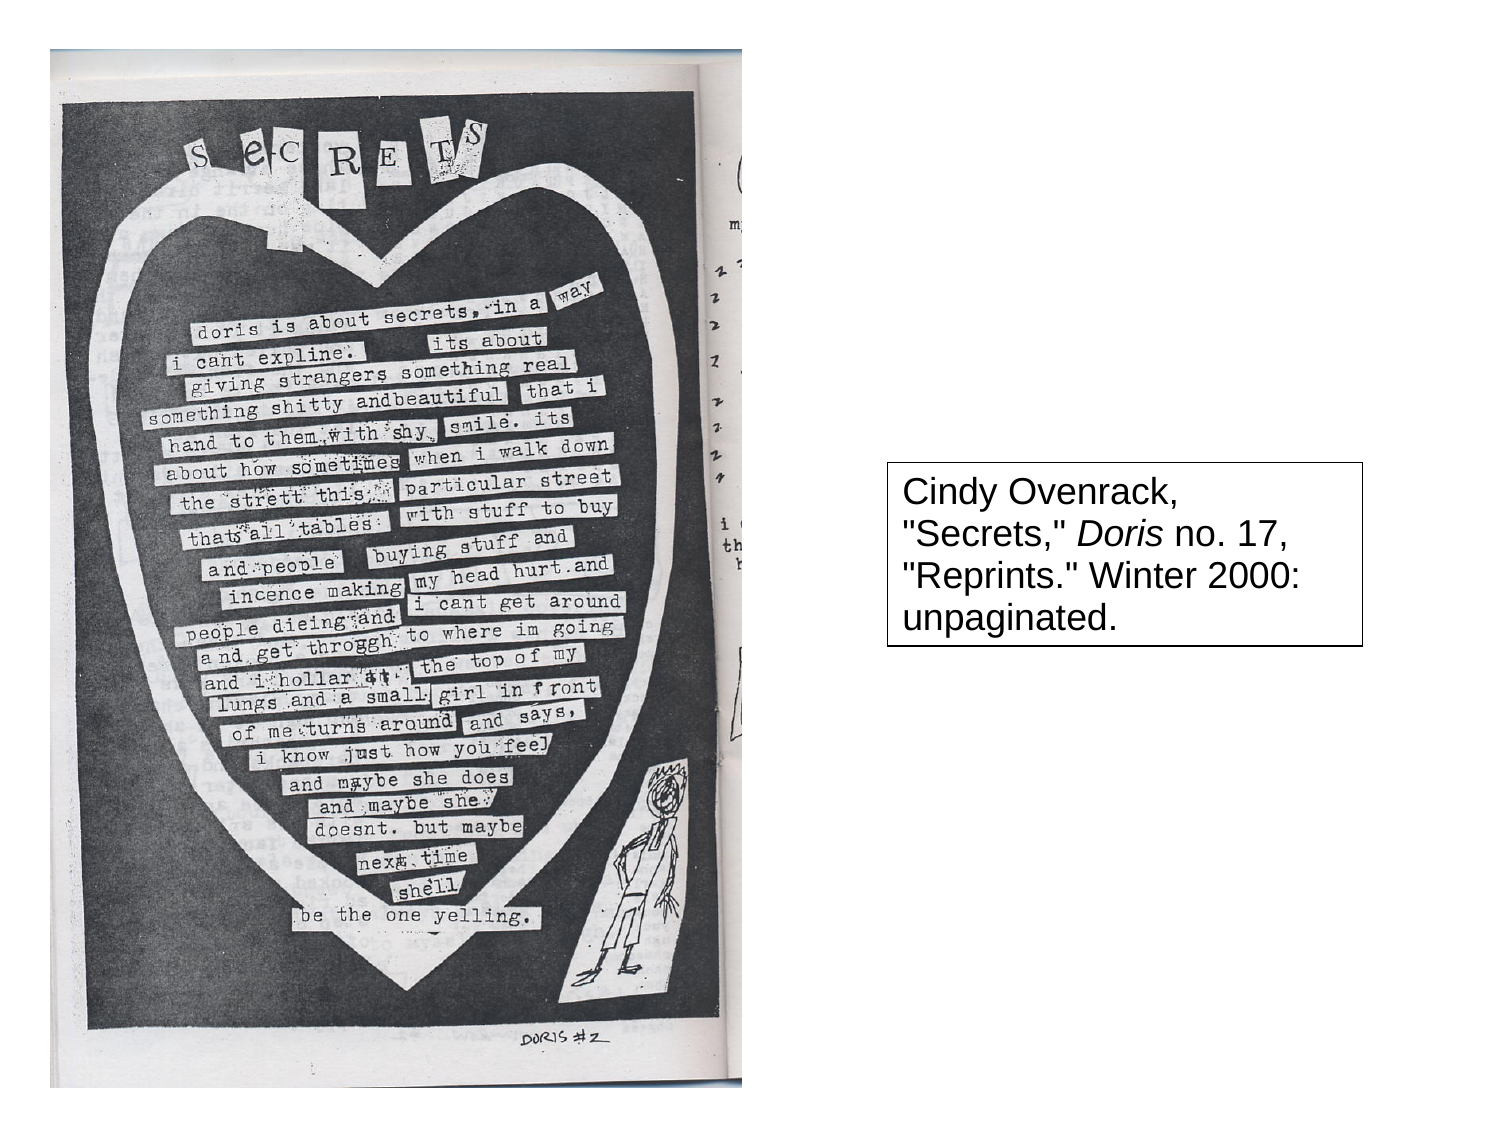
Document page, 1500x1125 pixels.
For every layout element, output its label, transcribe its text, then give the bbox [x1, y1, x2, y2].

text_box Cindy Ovenrack, "Secrets," Doris no. 17, "Reprints." Winter 2000: unpaginated. [887, 462, 1363, 646]
picture [50, 49, 742, 1088]
